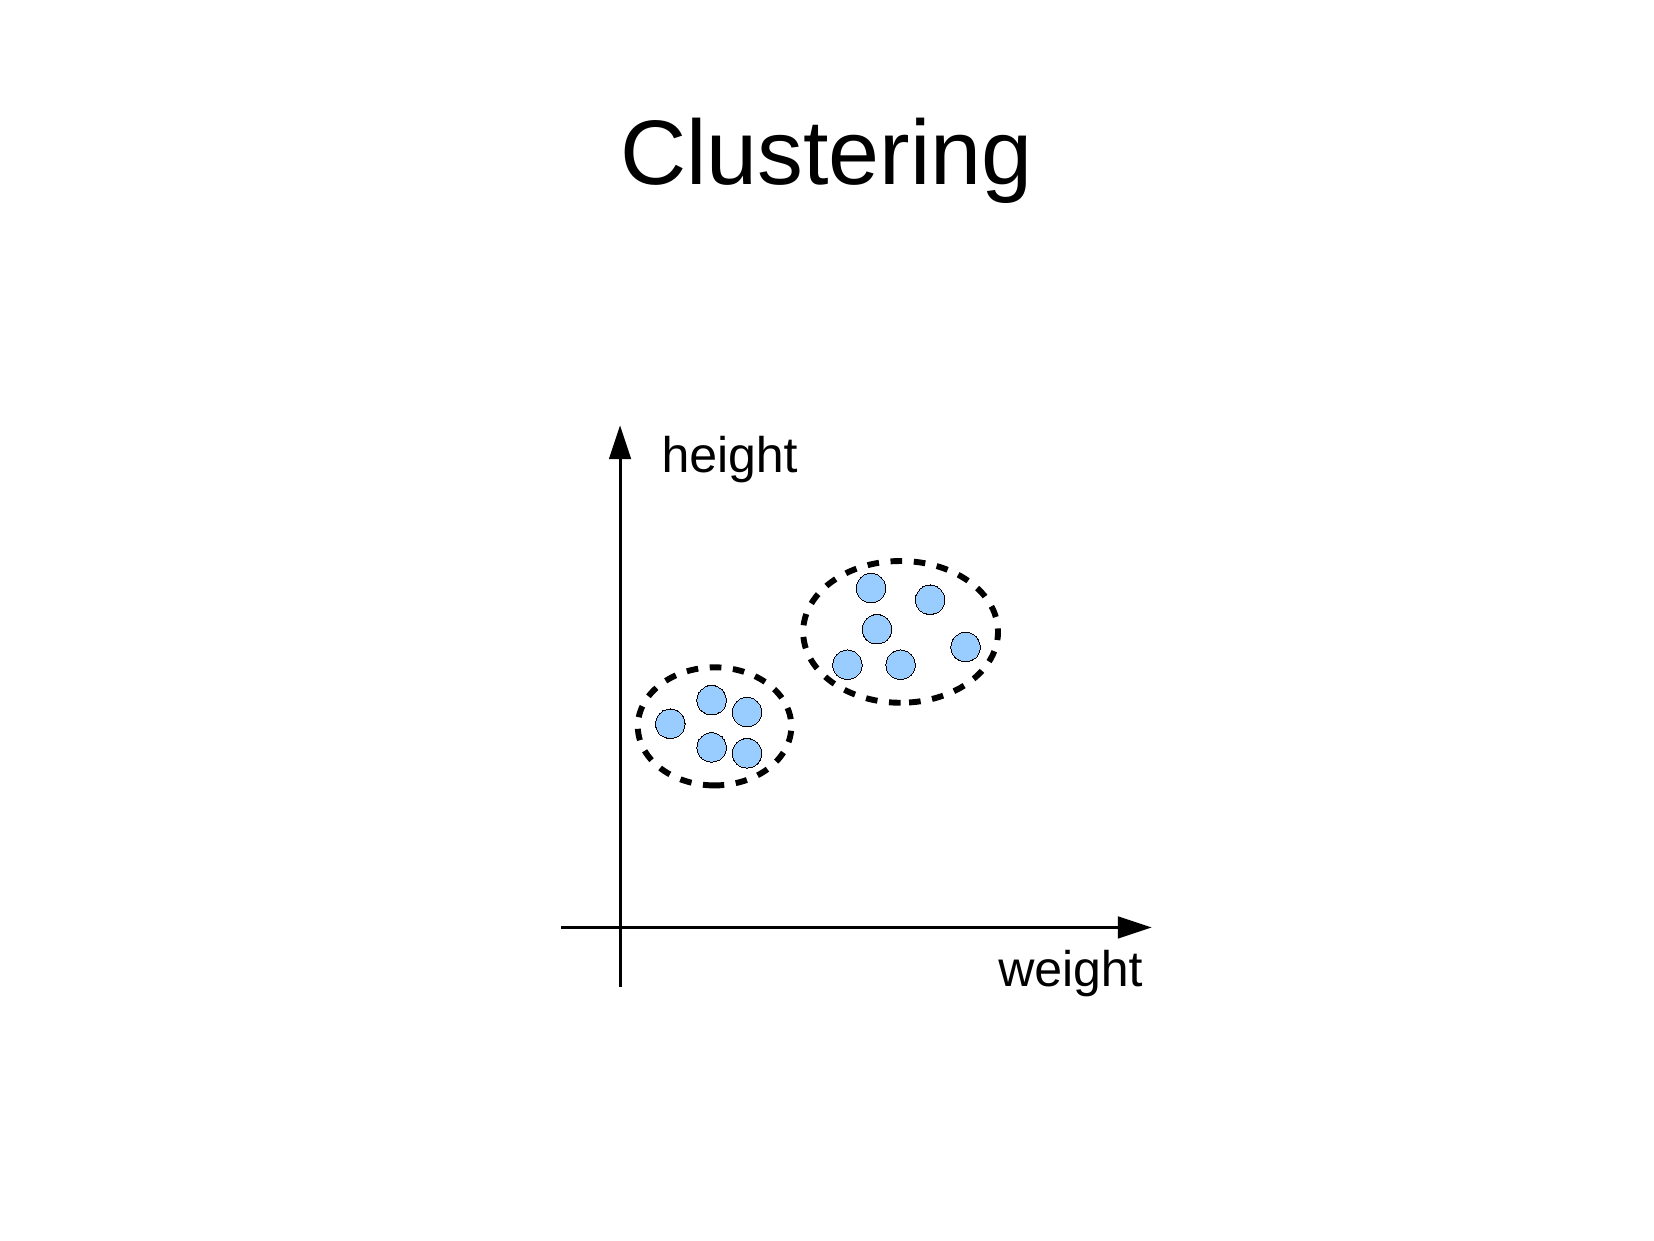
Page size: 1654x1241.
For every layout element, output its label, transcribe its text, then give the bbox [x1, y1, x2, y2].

text_box [803, 561, 999, 703]
title Clustering [82, 49, 1571, 257]
text_box height [646, 419, 813, 491]
text_box weight [983, 933, 1158, 1004]
text_box [637, 667, 792, 786]
